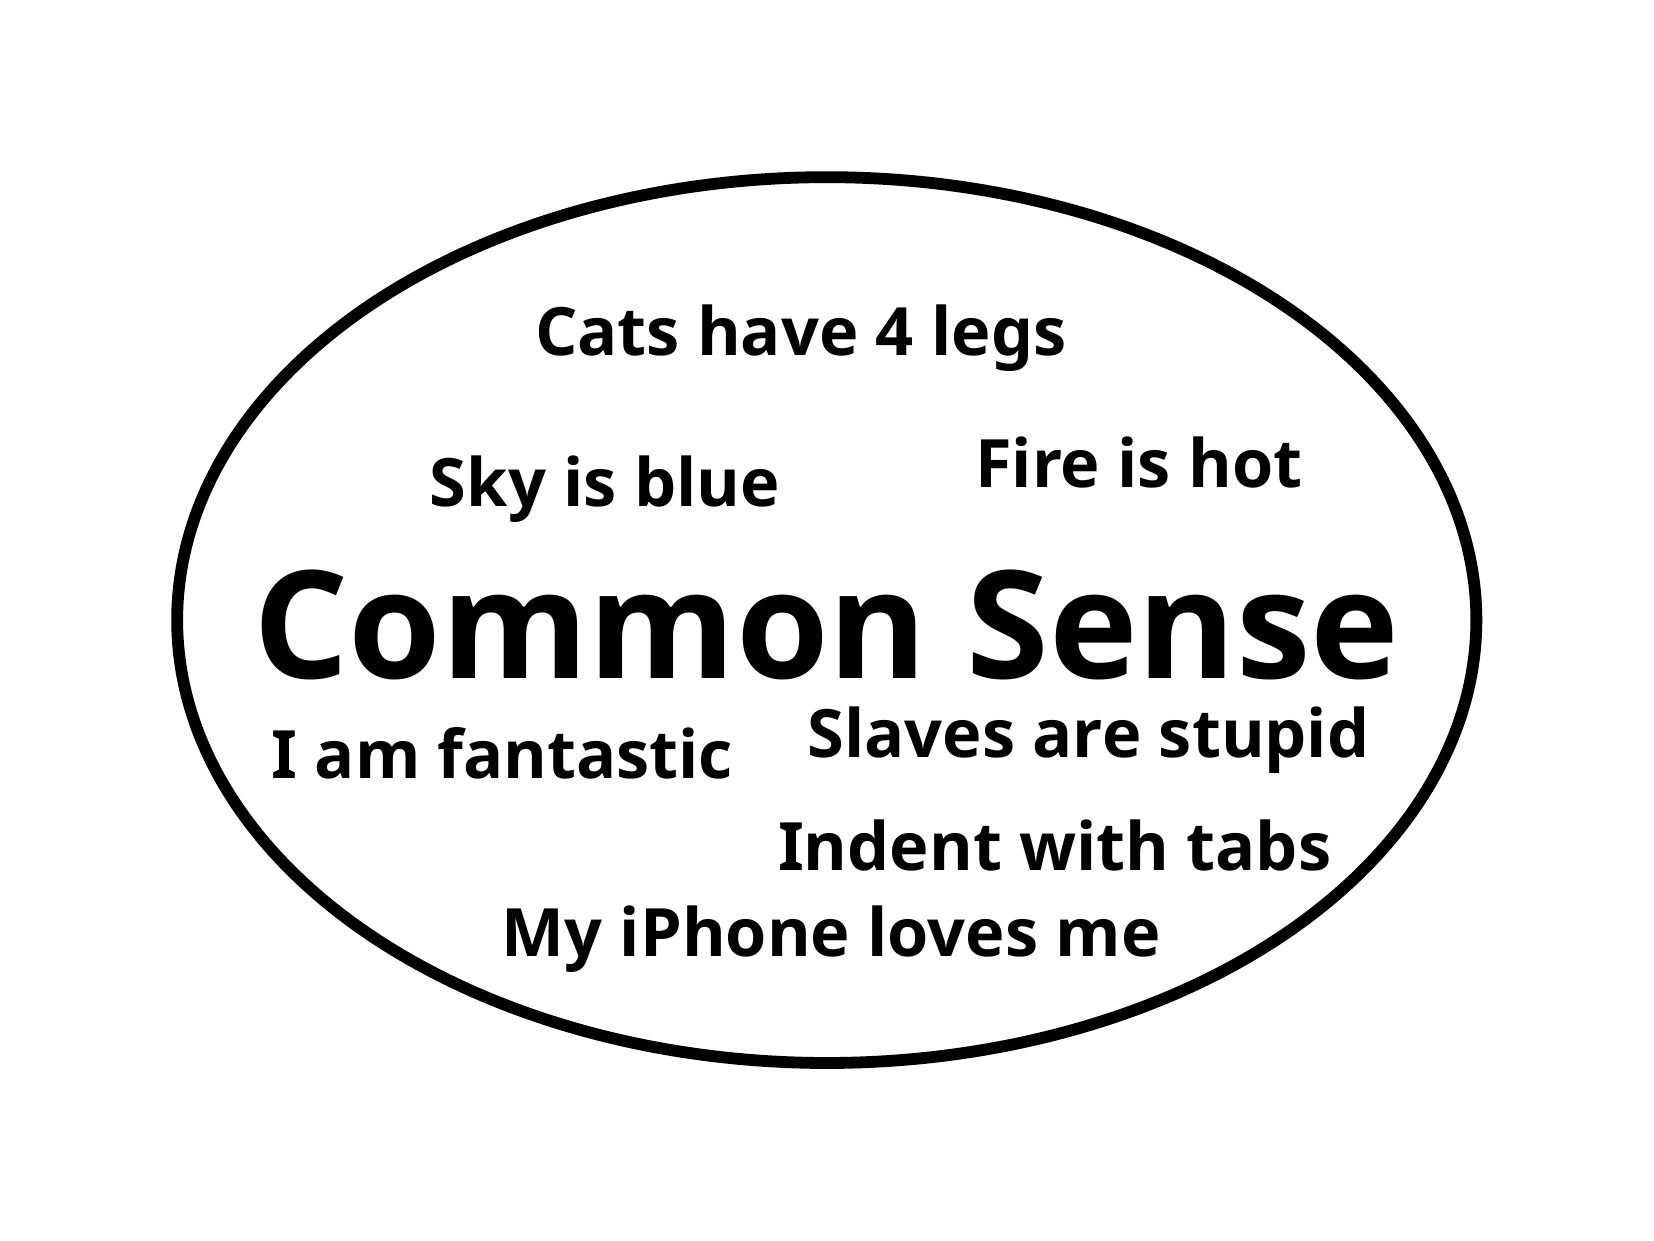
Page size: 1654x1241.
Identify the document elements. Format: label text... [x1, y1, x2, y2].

text_box My iPhone loves me [487, 878, 1152, 973]
text_box Indent with tabs [763, 791, 1329, 886]
text_box Slaves are stupid [792, 679, 1379, 774]
text_box Sky is blue [415, 428, 783, 523]
text_box Cats have 4 legs [520, 276, 1094, 371]
text_box Fire is hot [960, 408, 1301, 503]
text_box I am fantastic [256, 699, 738, 795]
text_box Common Sense [177, 177, 1477, 1063]
